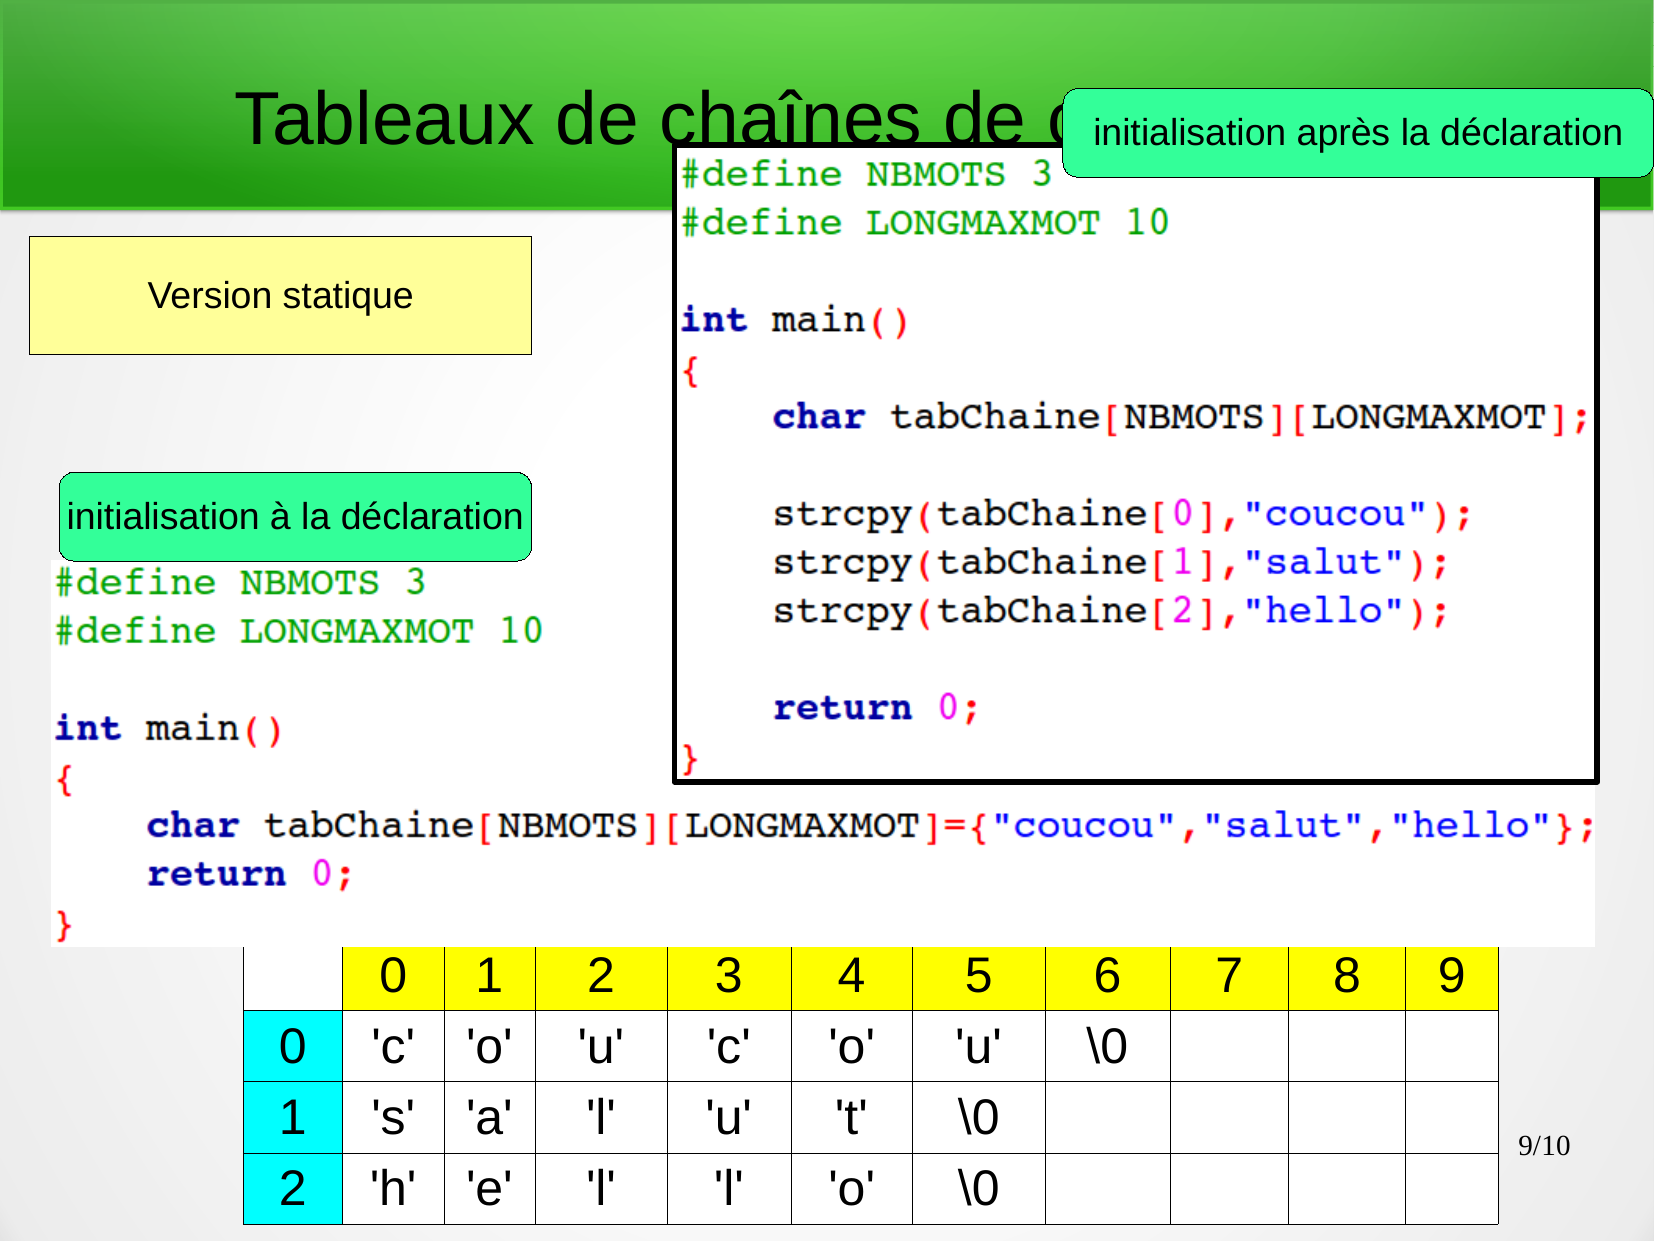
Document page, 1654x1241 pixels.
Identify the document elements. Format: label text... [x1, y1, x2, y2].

table_header 9 [1406, 947, 1498, 1010]
table_header [244, 947, 342, 1010]
table_cell 'l' [536, 1082, 667, 1153]
table_cell 2 [244, 1154, 342, 1224]
table_header 0 [343, 947, 444, 1010]
table_header 1 [445, 947, 535, 1010]
table_cell [1289, 1082, 1405, 1153]
table_cell 'o' [445, 1011, 535, 1081]
table_cell 'a' [445, 1082, 535, 1153]
table_cell \0 [913, 1154, 1045, 1224]
table_cell [1406, 1011, 1498, 1081]
table_cell 'u' [668, 1082, 791, 1153]
text_box Version statique [29, 236, 532, 355]
table_cell 'o' [792, 1154, 912, 1224]
table_cell 'c' [668, 1011, 791, 1081]
table_cell [1171, 1154, 1288, 1224]
table_cell 1 [244, 1082, 342, 1153]
table_cell [1406, 1082, 1498, 1153]
table_cell 't' [792, 1082, 912, 1153]
table_cell 's' [343, 1082, 444, 1153]
table_cell 'l' [668, 1154, 791, 1224]
table_cell [1046, 1082, 1170, 1153]
table_cell 'u' [913, 1011, 1045, 1081]
table_cell 'h' [343, 1154, 444, 1224]
table_header 3 [668, 947, 791, 1010]
text_box initialisation à la déclaration [59, 472, 532, 562]
table_cell \0 [1046, 1011, 1170, 1081]
table_cell \0 [913, 1082, 1045, 1153]
table_cell 'e' [445, 1154, 535, 1224]
table_header 2 [536, 947, 667, 1010]
table_cell [1171, 1011, 1288, 1081]
table_cell 0 [244, 1011, 342, 1081]
table_header 8 [1289, 947, 1405, 1010]
table_header 6 [1046, 947, 1170, 1010]
table_cell [1046, 1154, 1170, 1224]
title Tableaux de chaînes de caractères [82, 47, 1571, 189]
table_header 4 [792, 947, 912, 1010]
picture [677, 147, 1595, 779]
table_cell 'l' [536, 1154, 667, 1224]
table_header 7 [1171, 947, 1288, 1010]
picture [51, 560, 1595, 947]
table_cell 'o' [792, 1011, 912, 1081]
table_cell 'u' [536, 1011, 667, 1081]
table_cell [1289, 1011, 1405, 1081]
table_header 5 [913, 947, 1045, 1010]
table_cell [1406, 1154, 1498, 1224]
table_cell 'c' [343, 1011, 444, 1081]
table_cell [1289, 1154, 1405, 1224]
text_box initialisation après la déclaration [1062, 88, 1654, 178]
table_cell [1171, 1082, 1288, 1153]
